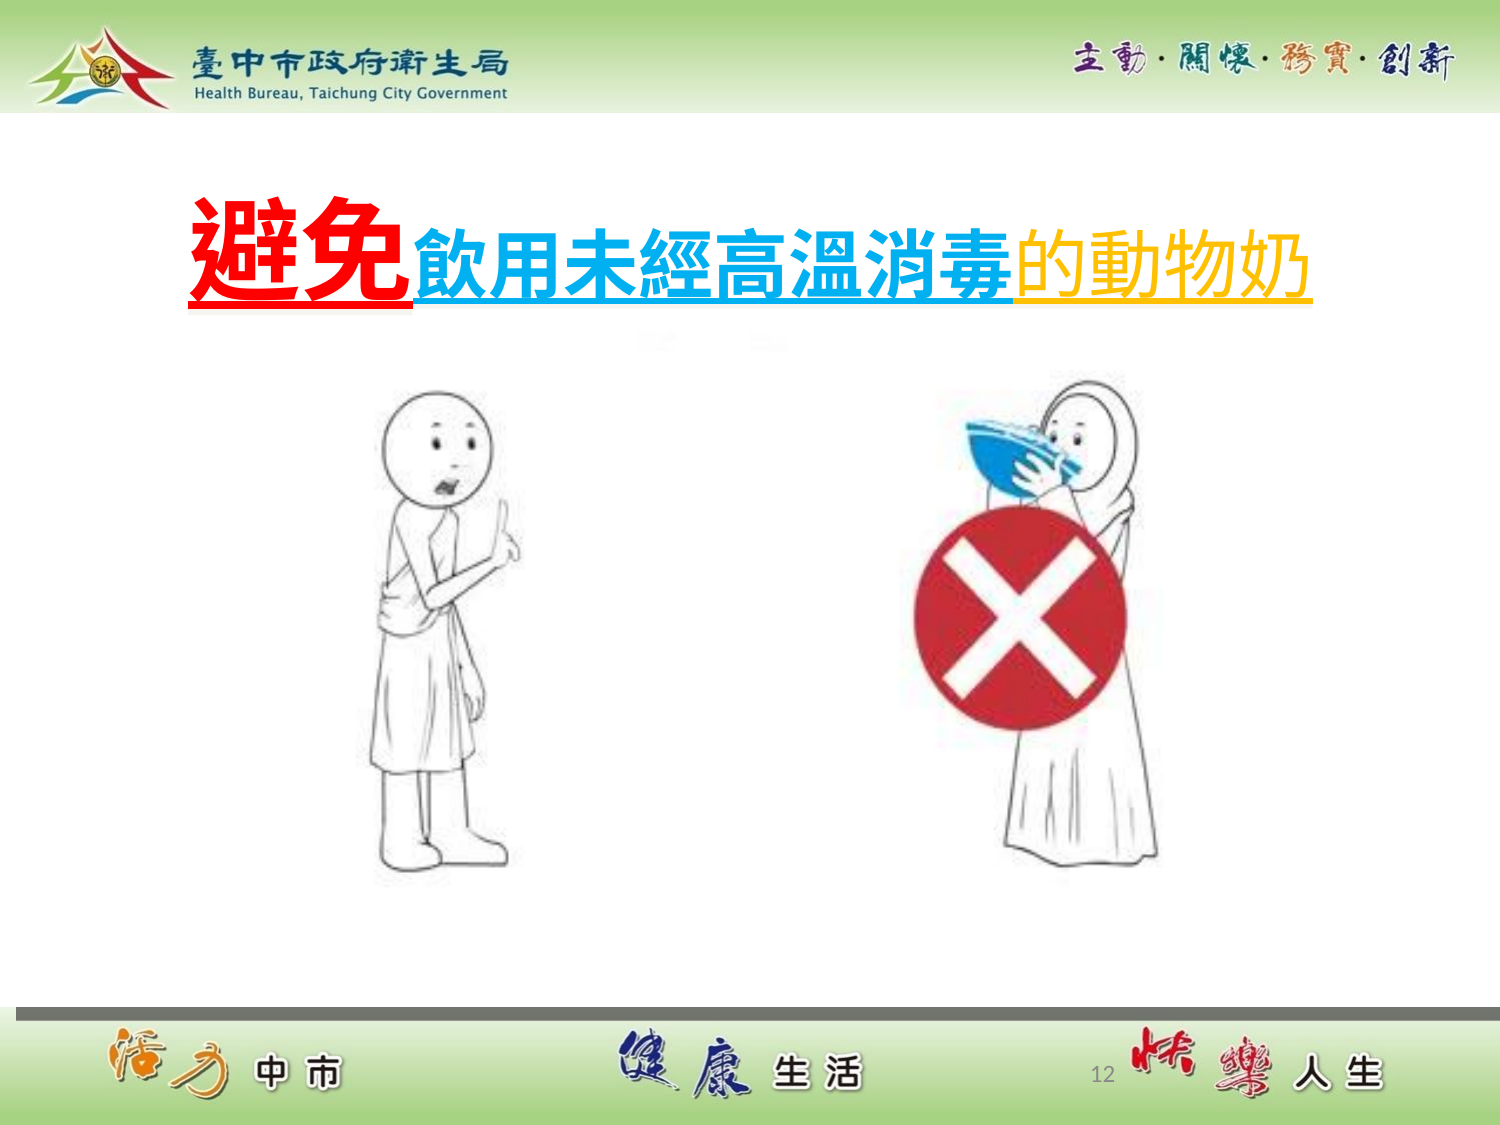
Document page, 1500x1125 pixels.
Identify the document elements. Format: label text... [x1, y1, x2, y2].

text_box [1074, 1042, 1426, 1103]
text_box 避免飲用未經高溫消毒的動物奶 [41, 172, 1460, 325]
picture [0, 113, 1500, 1007]
